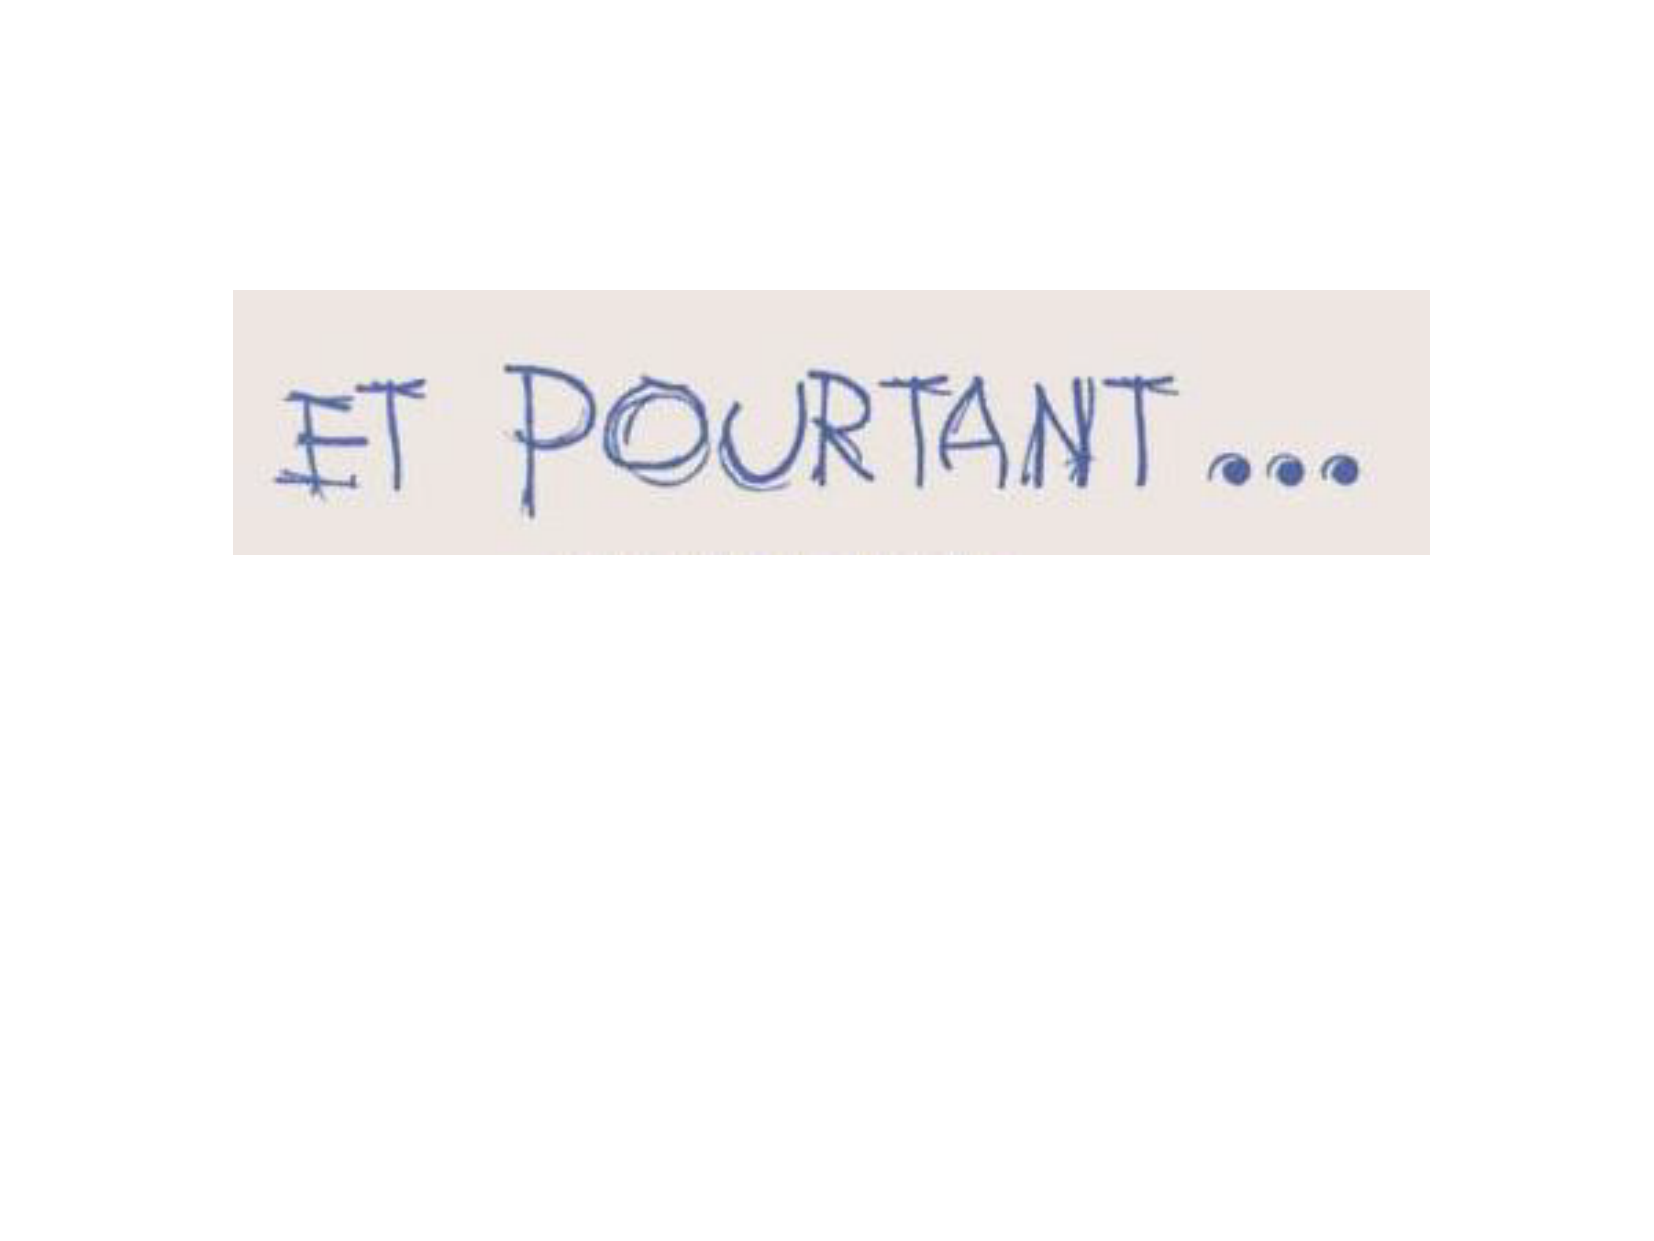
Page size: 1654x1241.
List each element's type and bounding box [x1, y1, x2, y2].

picture [233, 290, 1430, 555]
